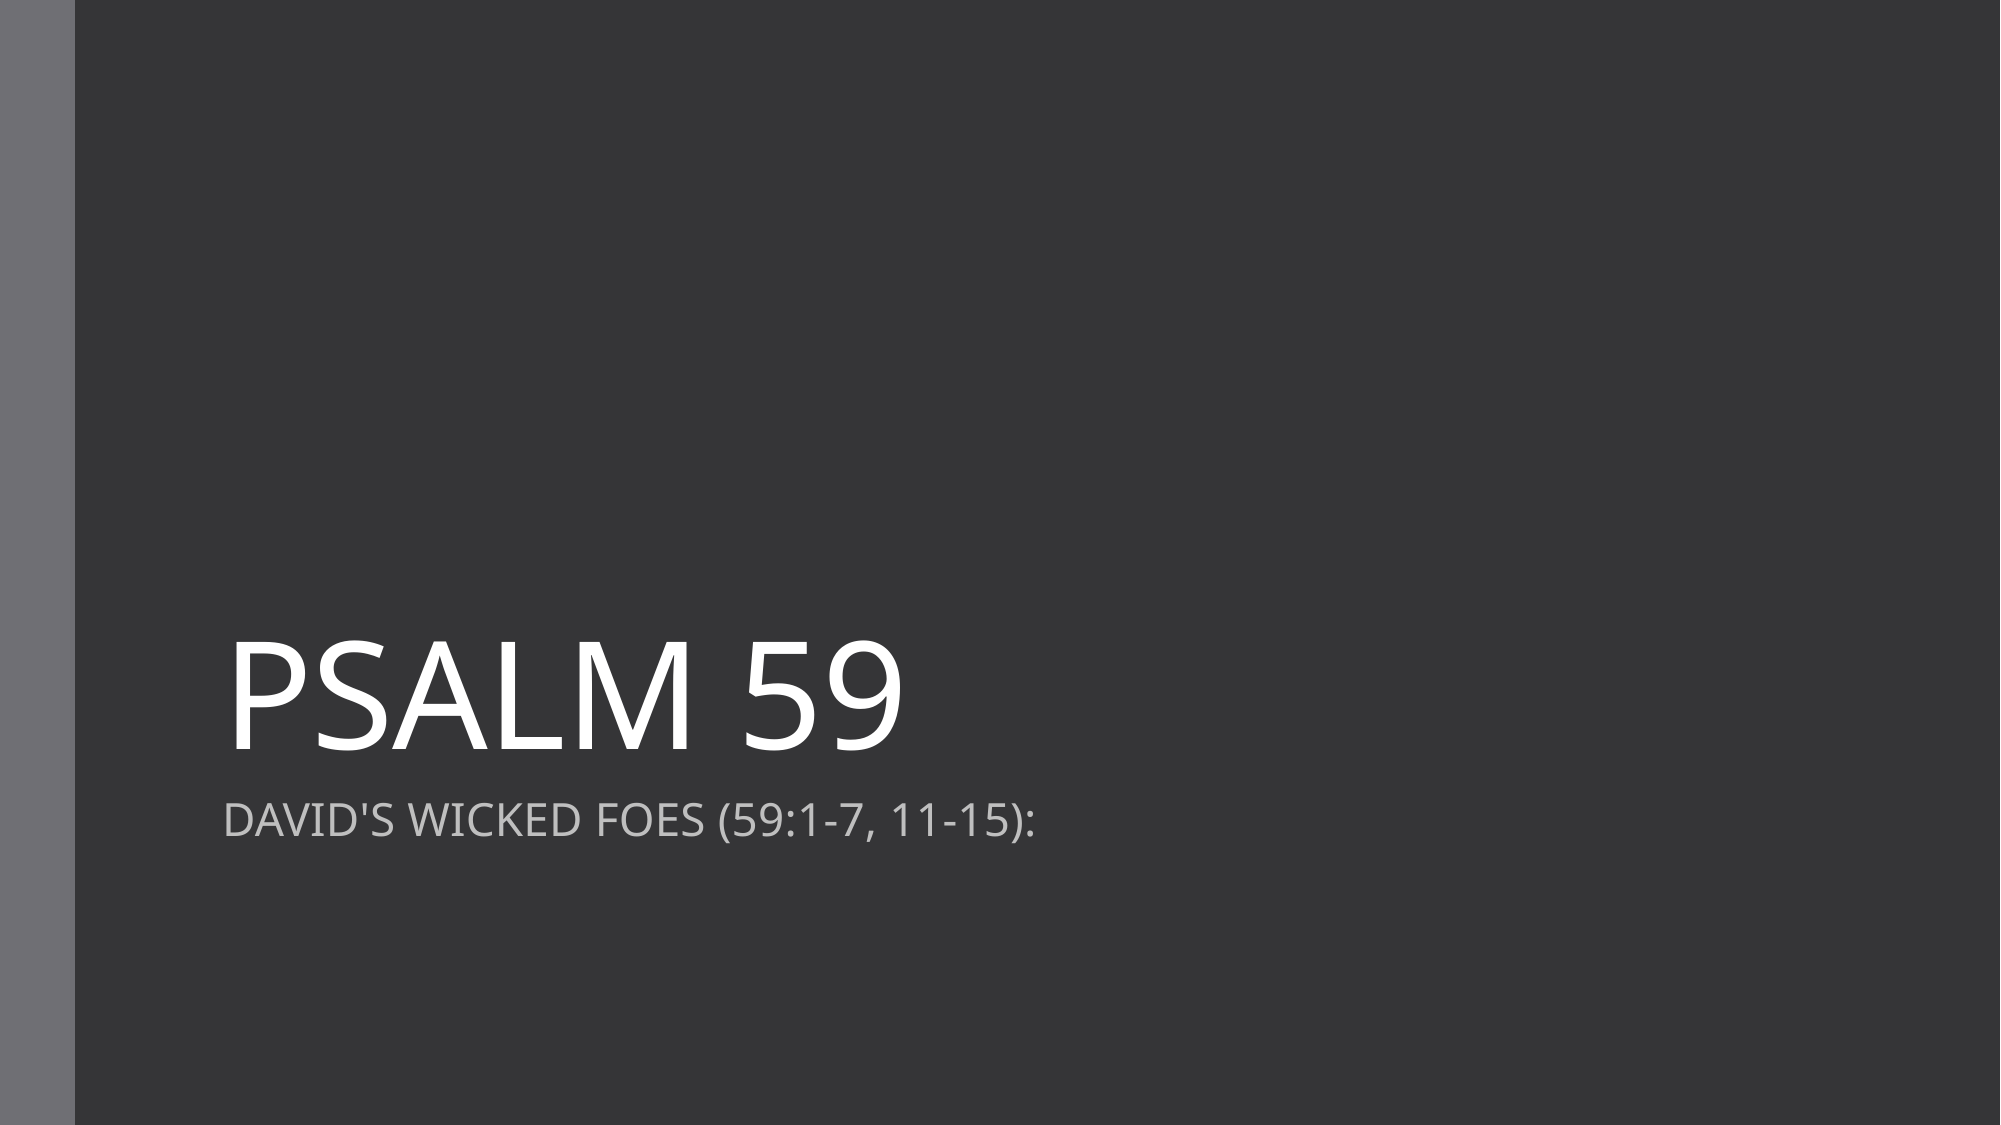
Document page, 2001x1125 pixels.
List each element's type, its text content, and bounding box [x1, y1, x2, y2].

title PSALM 59 [206, 124, 1752, 787]
subtitle DAVID'S WICKED FOES (59:1-7, 11-15): [206, 787, 1752, 1066]
